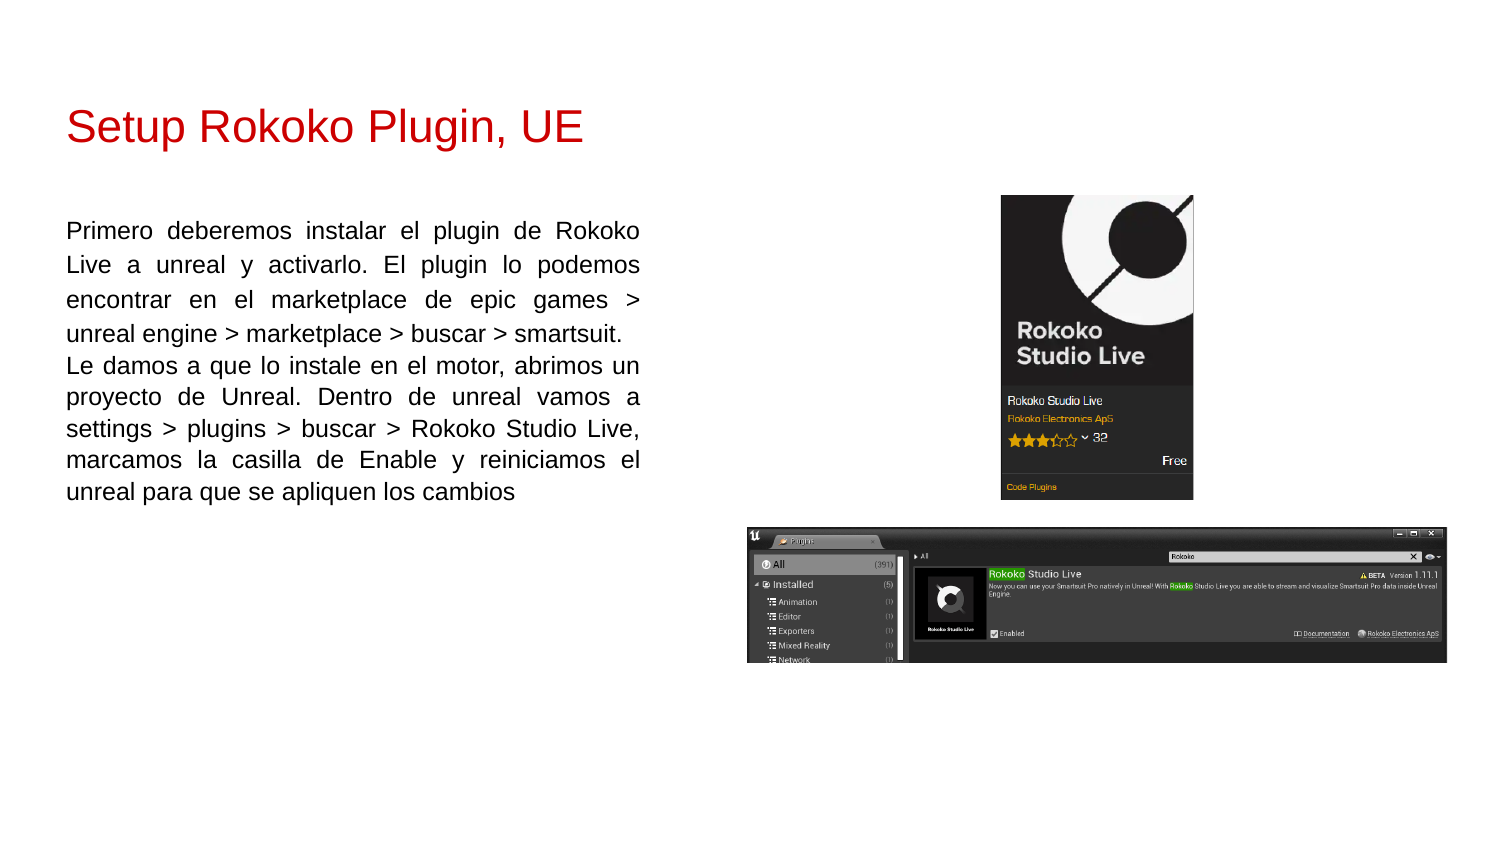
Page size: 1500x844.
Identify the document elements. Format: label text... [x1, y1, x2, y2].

picture [747, 527, 1448, 663]
picture [1000, 195, 1194, 500]
text_box Primero deberemos instalar el plugin de Rokoko Live a unreal y activarlo. El plugin lo podemos encontrar en el marketplace de epic games > unreal engine > marketplace > buscar > smartsuit. Le damos a que lo instale en el motor, abrimos un proyecto de Unreal. Dentro de unreal vamos a settings > plugins > buscar > Rokoko Studio Live, marcamos la casilla de Enable y reiniciamos el unreal para que se apliquen los cambios [51, 195, 657, 520]
title Setup Rokoko Plugin, UE [51, 72, 1449, 167]
